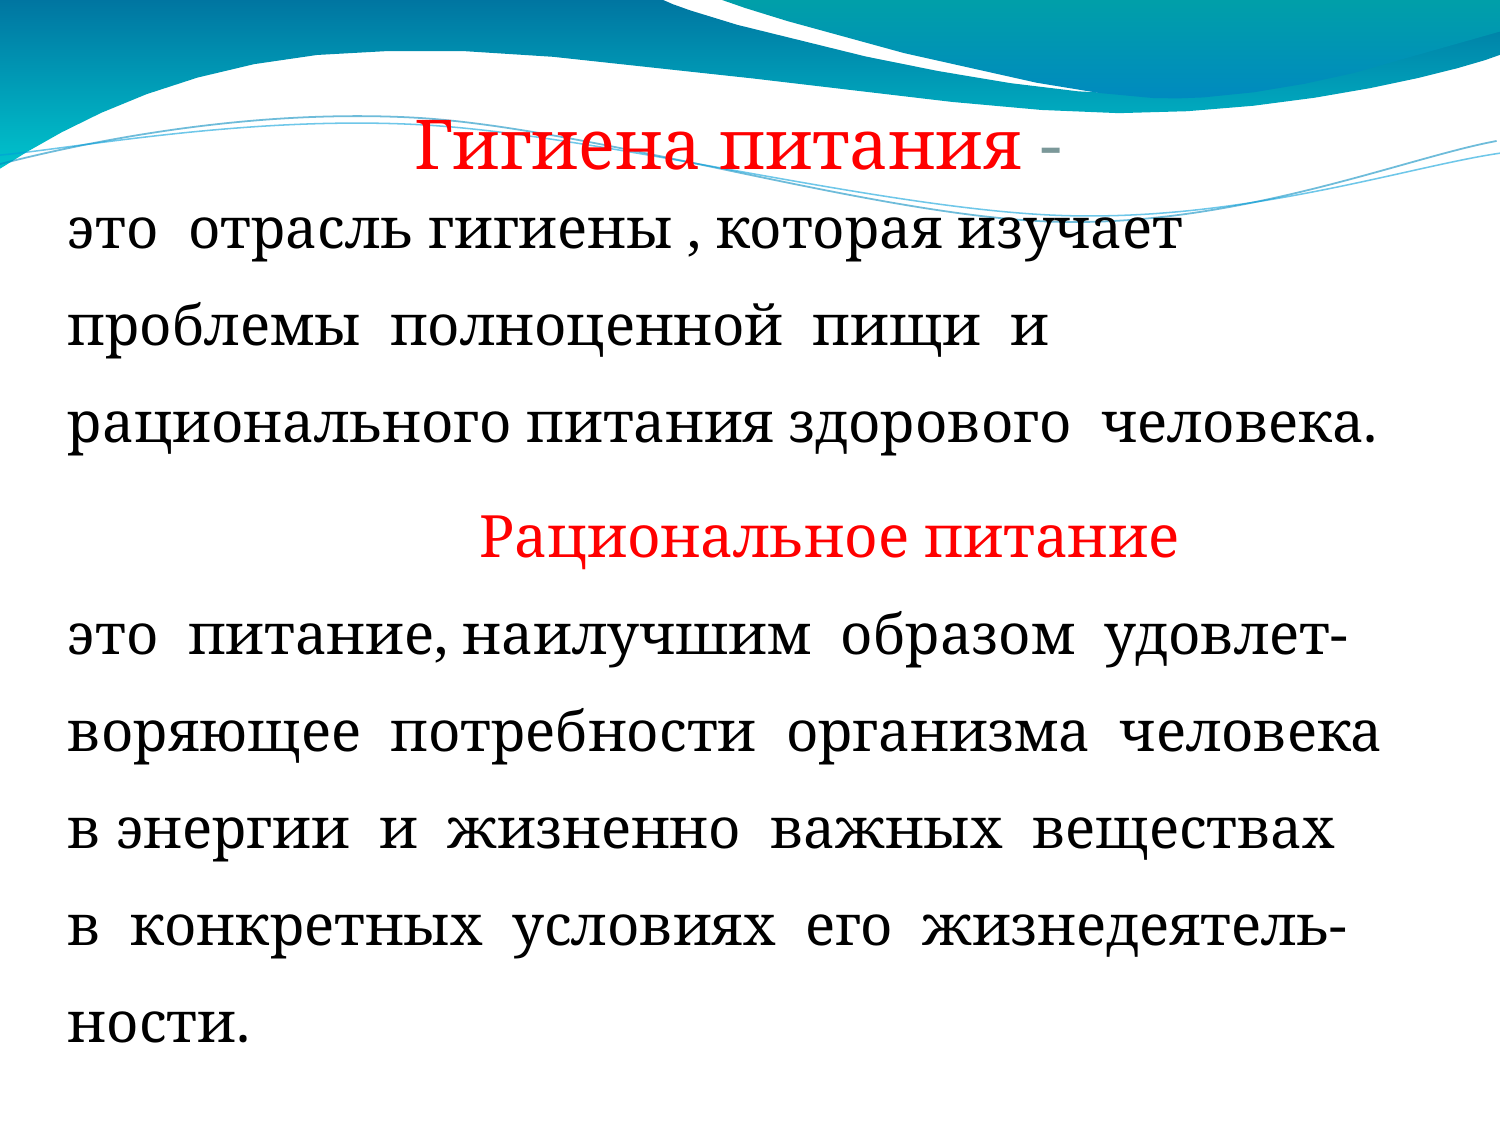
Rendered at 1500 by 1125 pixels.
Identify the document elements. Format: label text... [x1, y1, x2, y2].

list это отрасль гигиены , которая изучает проблемы полноценной пищи и рационального питания здорового человека. [53, 184, 1449, 516]
title Гигиена питания - [46, 93, 1447, 219]
text_box Рациональное питание это питание, наилучшим образом удовлет- воряющее потребности организма человека в энергии и жизненно важных веществах в конкретных условиях его жизнедеятель- ности. [53, 491, 1446, 813]
